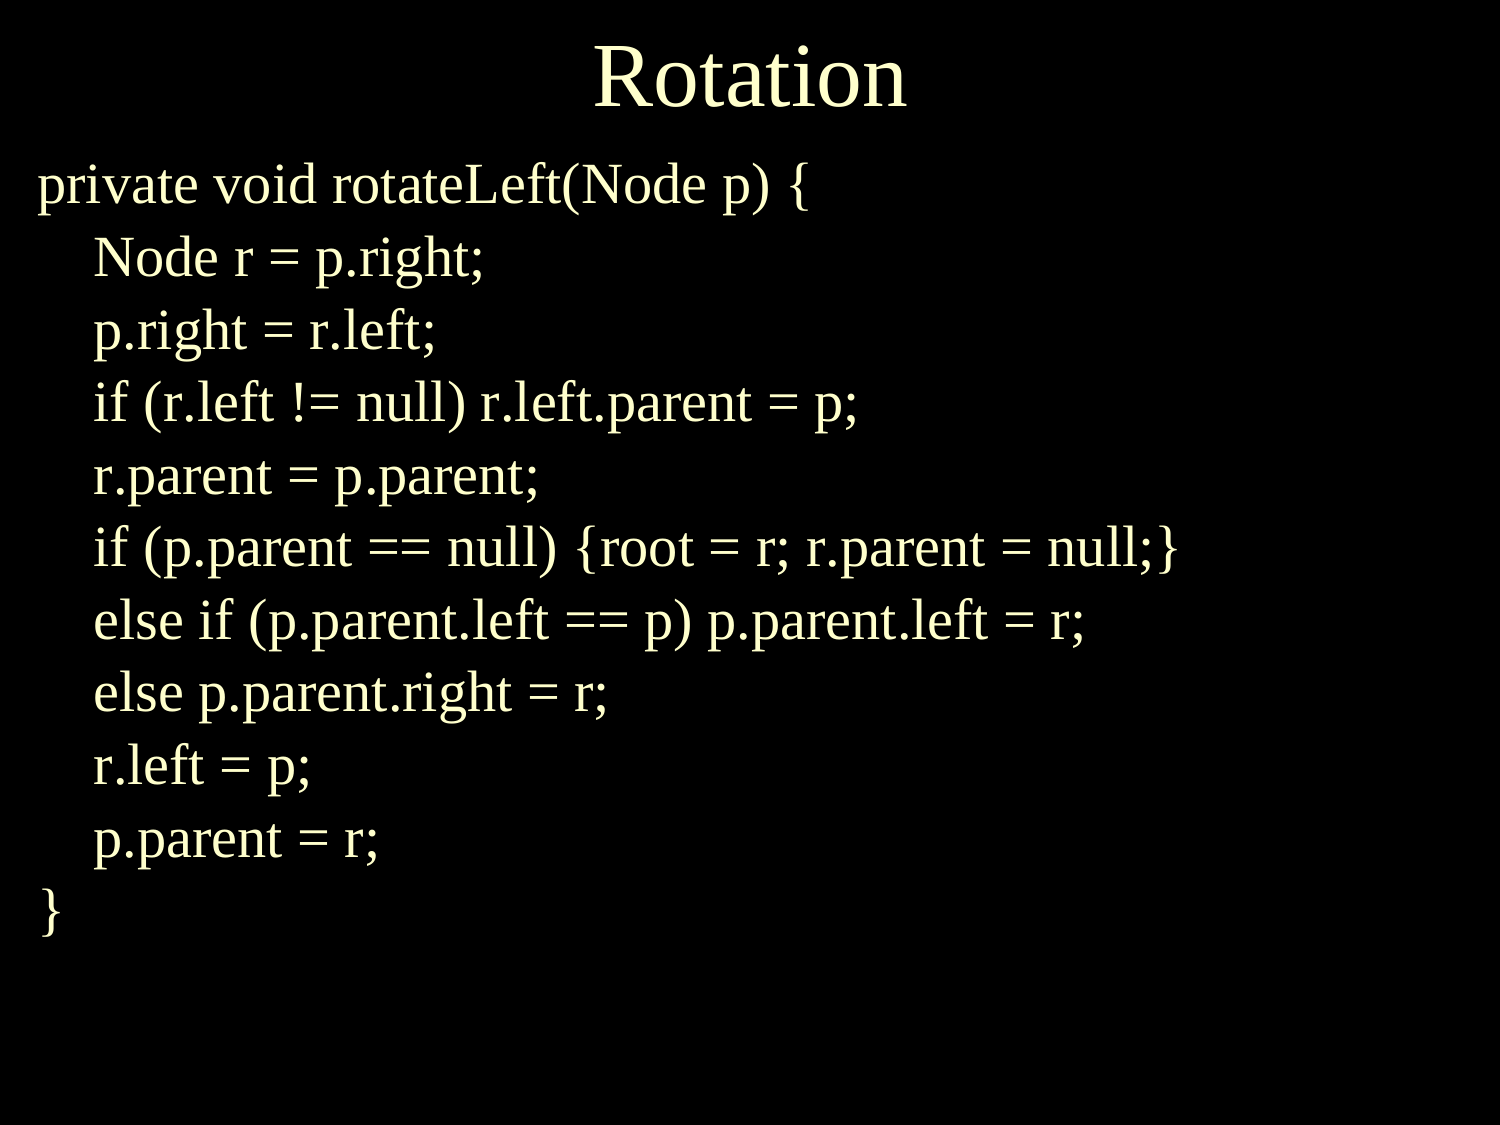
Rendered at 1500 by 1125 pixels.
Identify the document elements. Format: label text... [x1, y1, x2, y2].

title Rotation [22, 16, 1480, 134]
list private void rotateLeft(Node p) { Node r = p.right; p.right = r.left; if (r.left != null) r.left.parent = p; r.parent = p.parent; if (p.parent == null) {root = r; r.parent = null;} else if (p.parent.left == p) p.parent.left = r; else p.parent.right = r; r.left = p; p.parent = r; } [22, 149, 1482, 1026]
